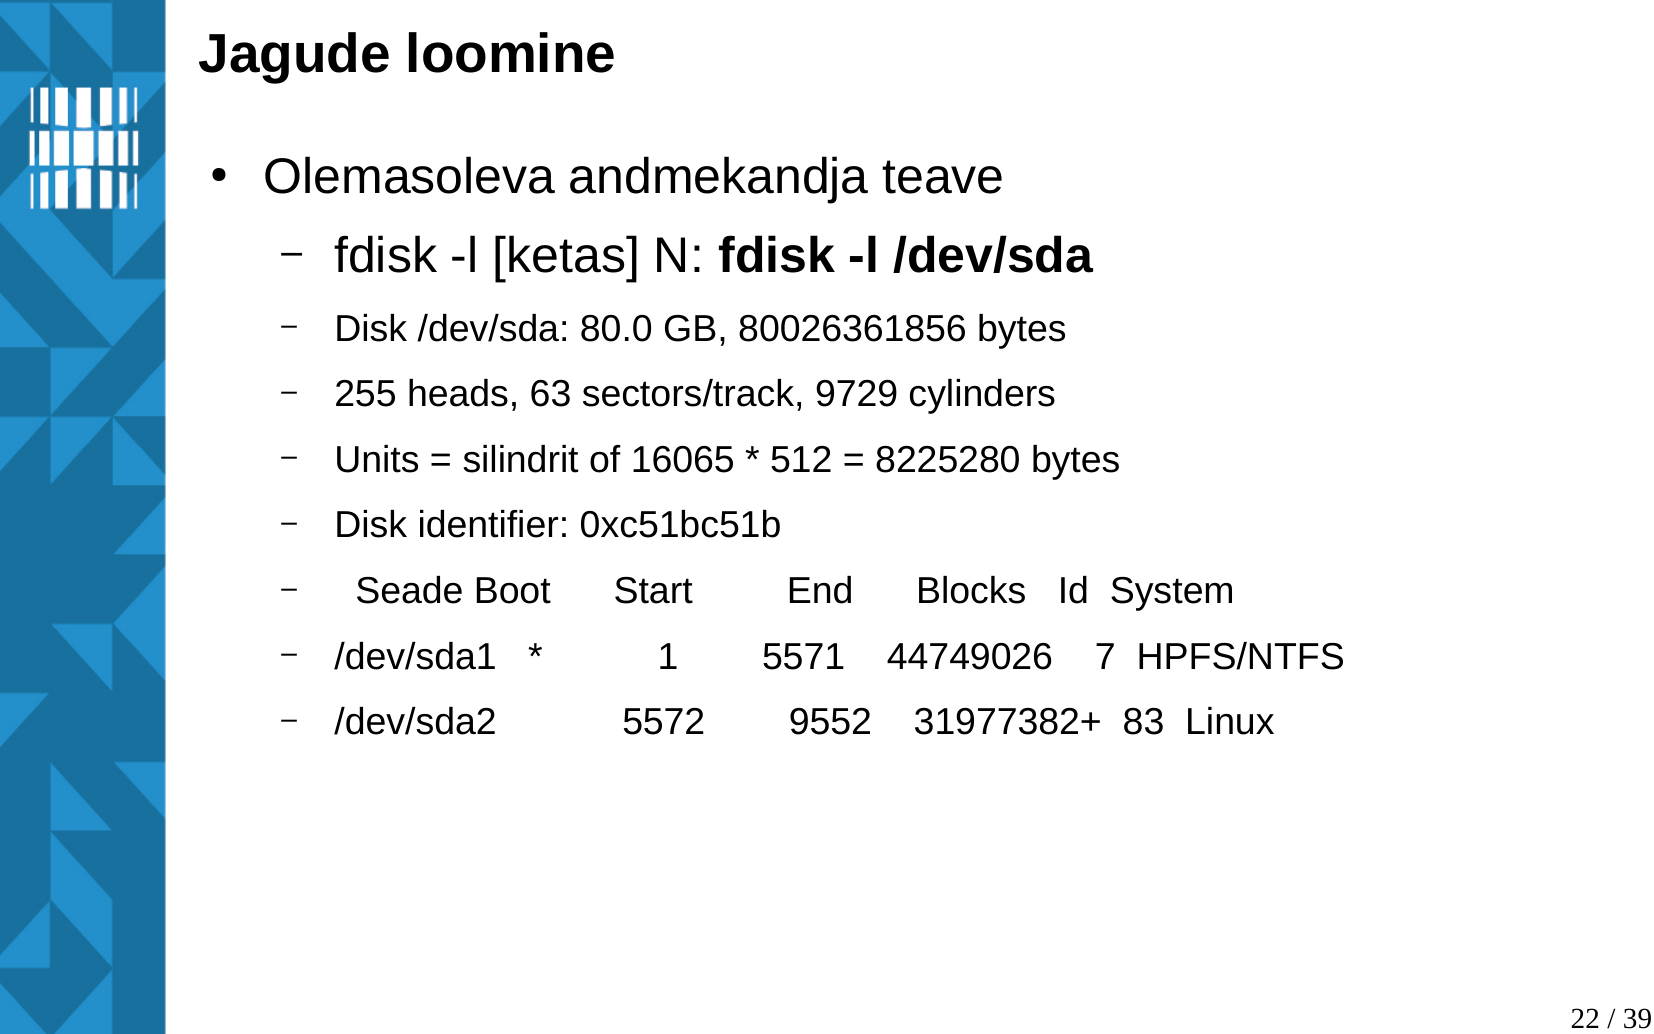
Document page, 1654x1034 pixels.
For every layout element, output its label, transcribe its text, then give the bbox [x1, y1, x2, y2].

title Jagude loomine [198, 1, 1424, 105]
list Olemasoleva andmekandja teave fdisk -l [ketas] N: fdisk -l /dev/sda Disk /dev/sda: 80.0 GB, 80026361856 bytes 255 heads, 63 sectors/track, 9729 cylinders Units = silindrit of 16065 * 512 = 8225280 bytes Disk identifier: 0xc51bc51b Seade Boot Start End Blocks Id System /dev/sda1 * 1 5571 44749026 7 HPFS/NTFS /dev/sda2 5572 9552 31977382+ 83 Linux [192, 148, 1565, 916]
